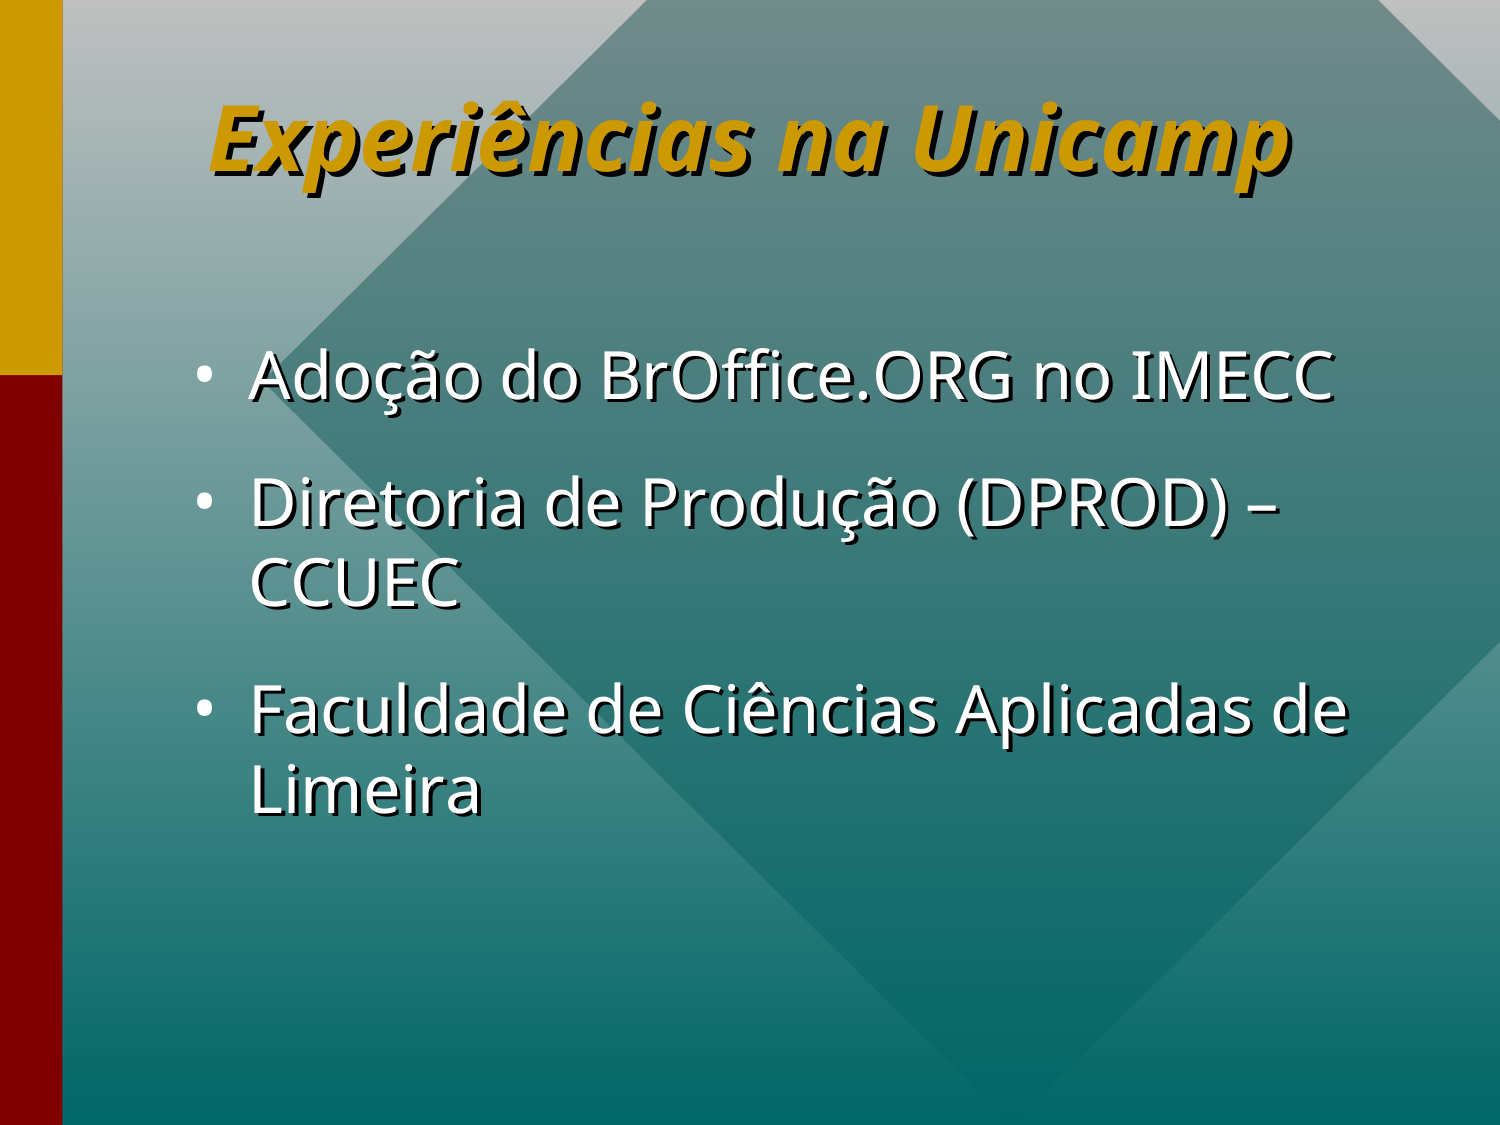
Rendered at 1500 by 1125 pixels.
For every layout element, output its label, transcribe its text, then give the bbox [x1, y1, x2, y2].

list Adoção do BrOffice.ORG no IMECC Diretoria de Produção (DPROD) – CCUEC Faculdade de Ciências Aplicadas de Limeira [177, 324, 1418, 1034]
title Experiências na Unicamp [150, 0, 1351, 292]
